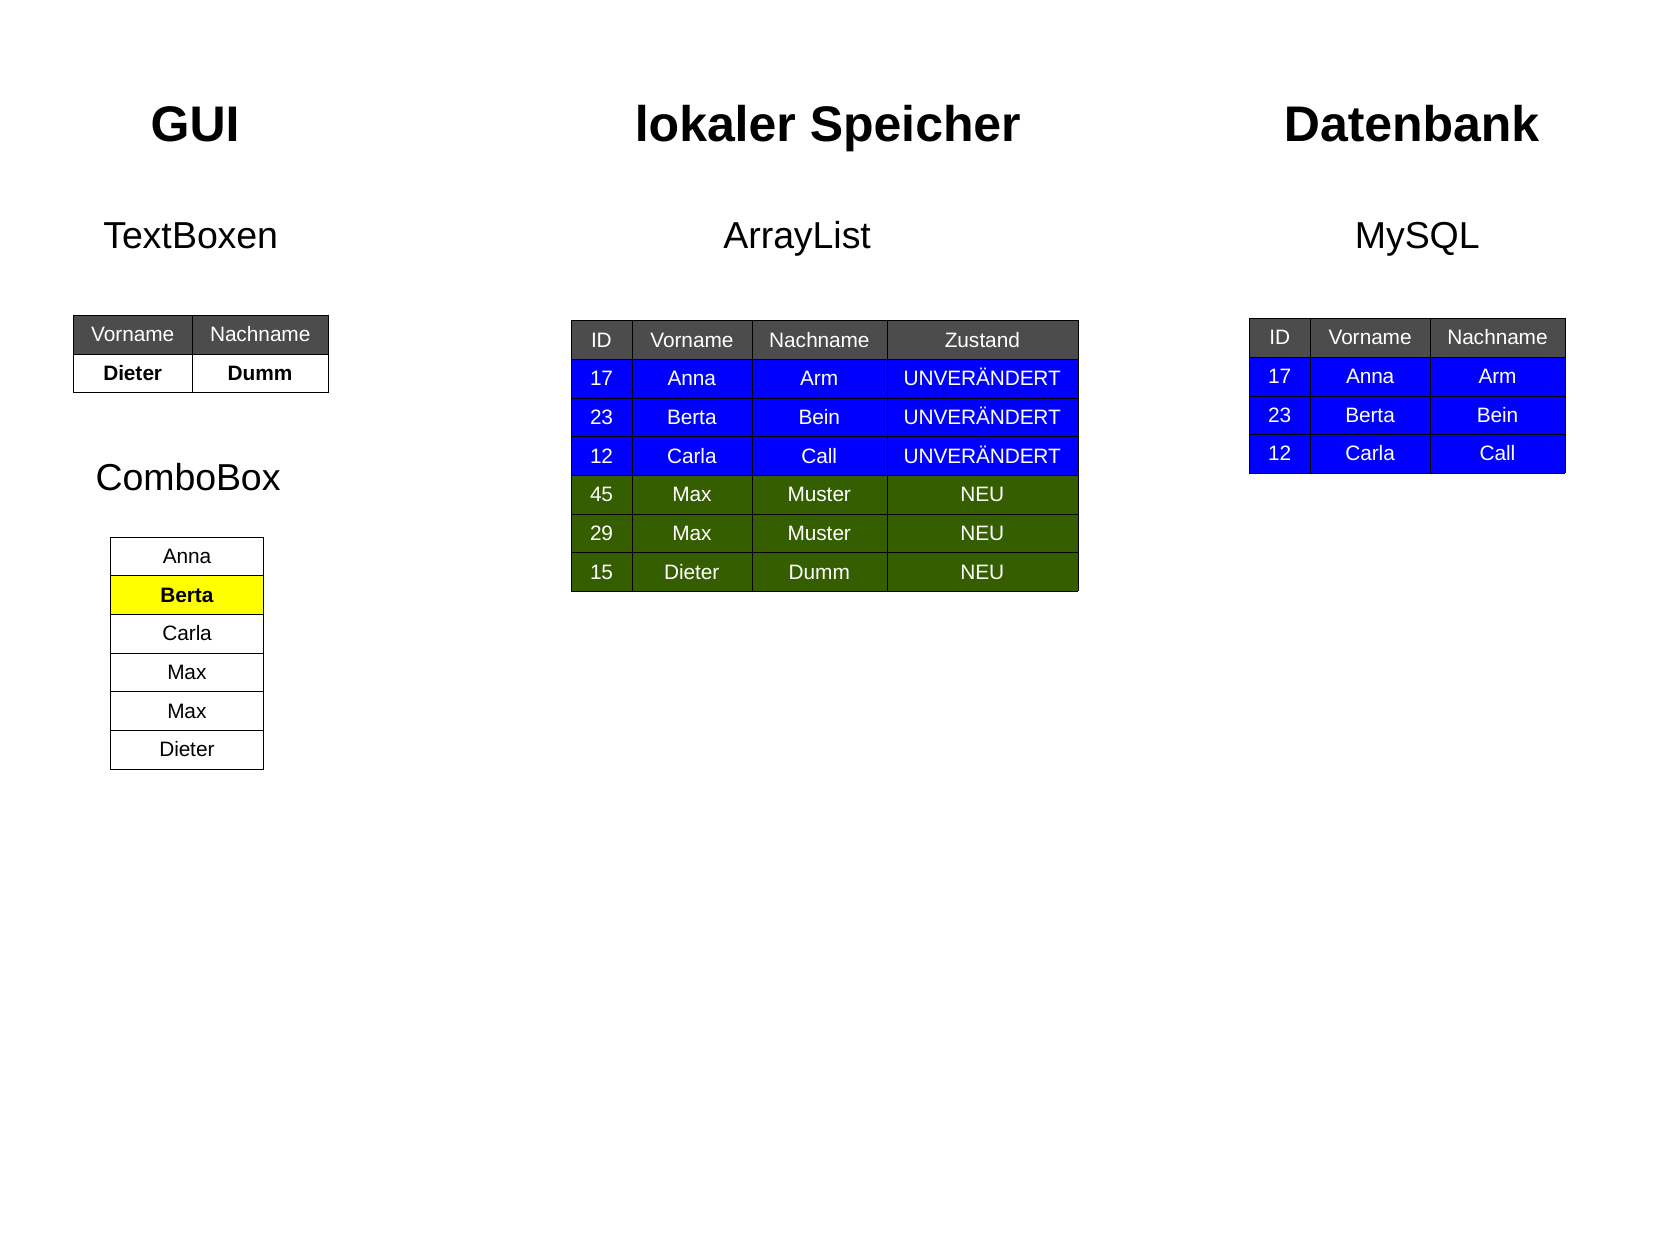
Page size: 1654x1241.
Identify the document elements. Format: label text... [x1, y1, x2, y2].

table_header Vorname [1311, 319, 1430, 357]
table_cell 17 [572, 360, 632, 398]
table_cell Arm [753, 360, 887, 398]
text_box ComboBox [80, 448, 296, 506]
table_header ID [572, 321, 632, 359]
table_header Zustand [888, 321, 1078, 359]
table_cell 45 [572, 476, 632, 514]
table_cell UNVERÄNDERT [888, 437, 1078, 475]
table_cell Max [633, 476, 752, 514]
table_header Nachname [193, 316, 328, 354]
table_cell Berta [633, 399, 752, 436]
table_cell NEU [888, 515, 1078, 552]
table_cell Carla [111, 615, 263, 653]
table_cell Anna [633, 360, 752, 398]
table_cell Berta [1311, 397, 1430, 434]
table_cell Anna [1311, 358, 1430, 396]
table_cell NEU [888, 476, 1078, 514]
table_cell Max [111, 692, 263, 730]
table_cell Max [111, 654, 263, 691]
table_header Anna [111, 538, 263, 575]
table_cell Dumm [193, 355, 328, 392]
table_header Nachname [1431, 319, 1565, 357]
table_cell Call [1431, 435, 1565, 473]
table_cell Dieter [74, 355, 192, 392]
table_cell Carla [633, 437, 752, 475]
text_box TextBoxen [88, 206, 293, 264]
table_header Vorname [74, 316, 192, 354]
text_box MySQL [1340, 206, 1495, 264]
table_cell Bein [753, 399, 887, 436]
text_box lokaler Speicher [620, 88, 1037, 161]
table_cell NEU [888, 553, 1078, 591]
table_header Nachname [753, 321, 887, 359]
table_cell 15 [572, 553, 632, 591]
table_cell UNVERÄNDERT [888, 399, 1078, 436]
table_cell Arm [1431, 358, 1565, 396]
table_cell Muster [753, 476, 887, 514]
table_cell Dumm [753, 553, 887, 591]
table_cell Carla [1311, 435, 1430, 473]
text_box Datenbank [1269, 88, 1555, 161]
table_cell Berta [111, 576, 263, 614]
text_box GUI [135, 88, 255, 161]
table_cell 12 [572, 437, 632, 475]
table_header Vorname [633, 321, 752, 359]
table_cell Max [633, 515, 752, 552]
table_header ID [1250, 319, 1310, 357]
table_cell Muster [753, 515, 887, 552]
text_box ArrayList [708, 206, 886, 264]
table_cell Dieter [111, 731, 263, 769]
table_cell Dieter [633, 553, 752, 591]
table_cell 23 [572, 399, 632, 436]
table_cell Call [753, 437, 887, 475]
table_cell UNVERÄNDERT [888, 360, 1078, 398]
table_cell 17 [1250, 358, 1310, 396]
table_cell 12 [1250, 435, 1310, 473]
table_cell 29 [572, 515, 632, 552]
table_cell Bein [1431, 397, 1565, 434]
table_cell 23 [1250, 397, 1310, 434]
